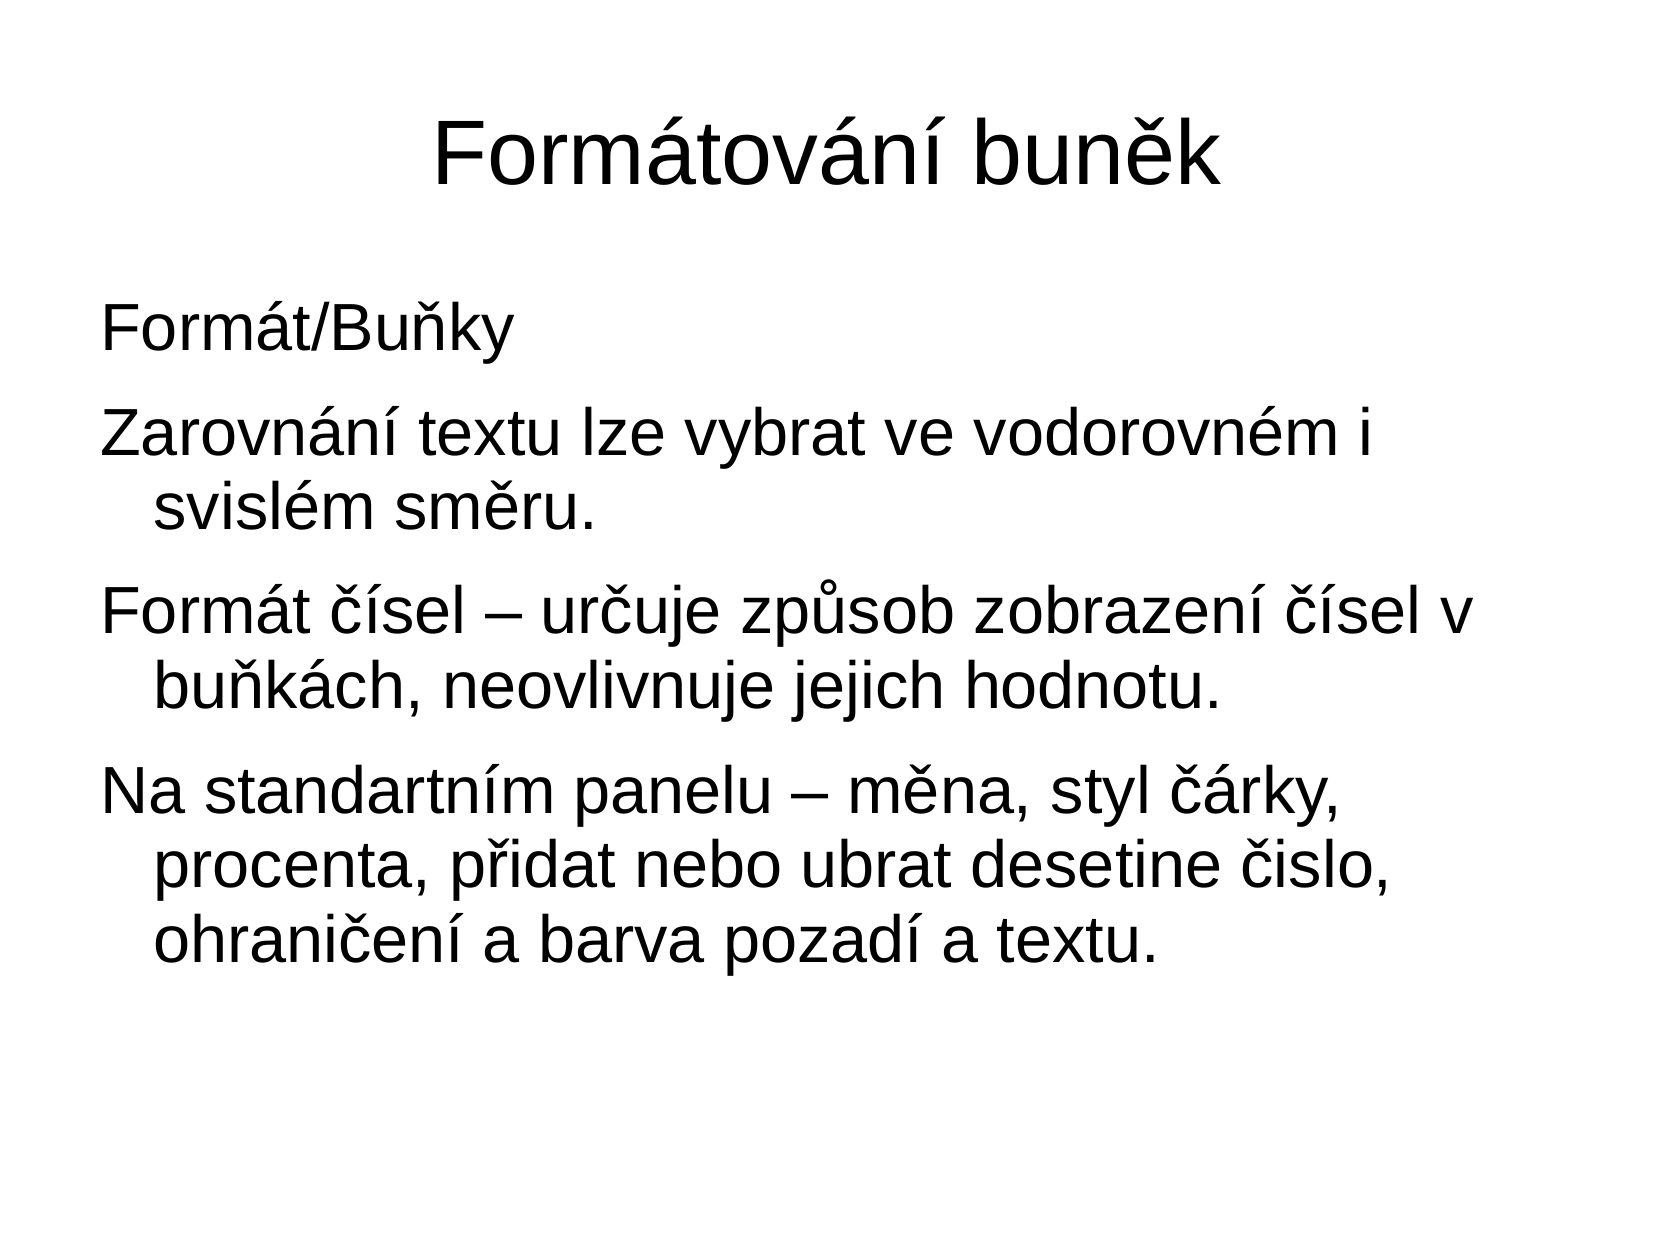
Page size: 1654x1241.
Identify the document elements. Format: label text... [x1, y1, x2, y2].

title Formátování buněk [82, 56, 1571, 250]
list Formát/Buňky Zarovnání textu lze vybrat ve vodorovném i svislém směru. Formát čísel – určuje způsob zobrazení čísel v buňkách, neovlivnuje jejich hodnotu. Na standartním panelu – měna, styl čárky, procenta, přidat nebo ubrat desetine čislo, ohraničení a barva pozadí a textu. [82, 290, 1571, 1094]
